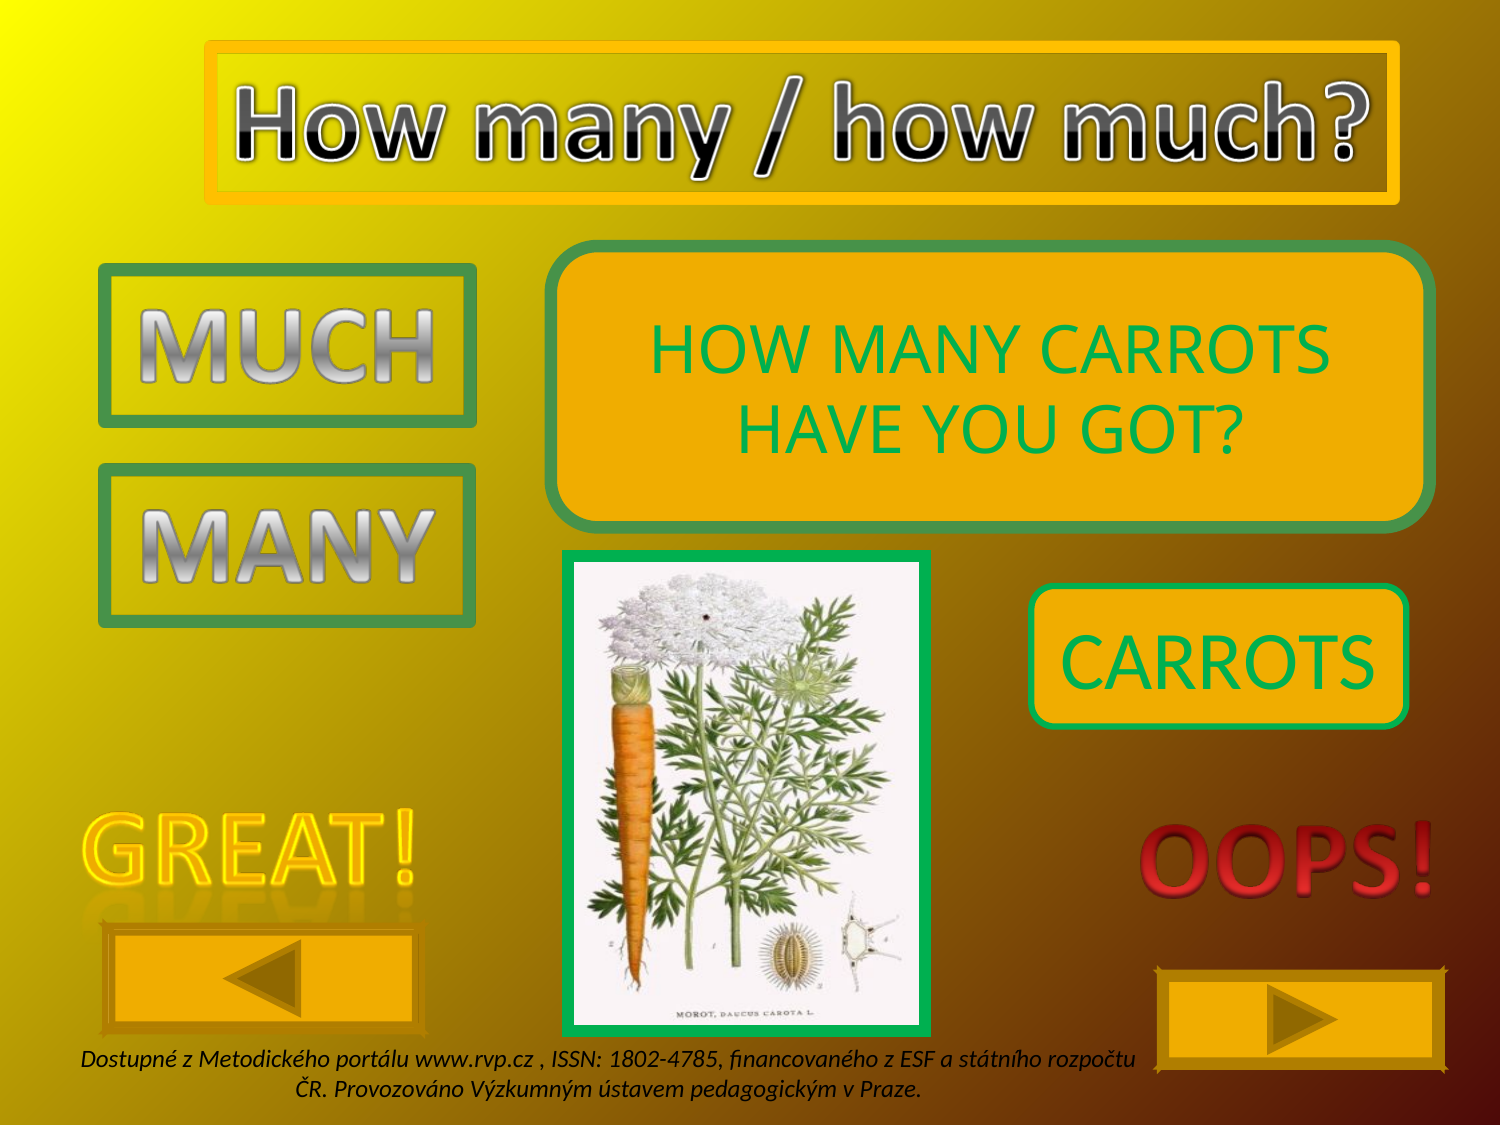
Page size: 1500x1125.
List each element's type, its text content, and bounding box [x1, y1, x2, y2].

text_box [106, 925, 422, 1032]
text_box [1161, 972, 1442, 1067]
picture [574, 562, 919, 1025]
picture [1067, 756, 1500, 939]
text_box CARROTS [1031, 585, 1407, 727]
picture [155, 10, 1449, 206]
picture [3, 741, 497, 1039]
picture [65, 240, 509, 429]
text_box HOW MANY CARROTS HAVE YOU GOT? [550, 246, 1430, 528]
text_box Dostupné z Metodického portálu www.rvp.cz , ISSN: 1802-4785, financovaného z ESF a státního rozpočtu ČR. Provozováno Výzkumným ústavem pedagogickým v Praze. [58, 1042, 1161, 1103]
picture [67, 440, 506, 629]
